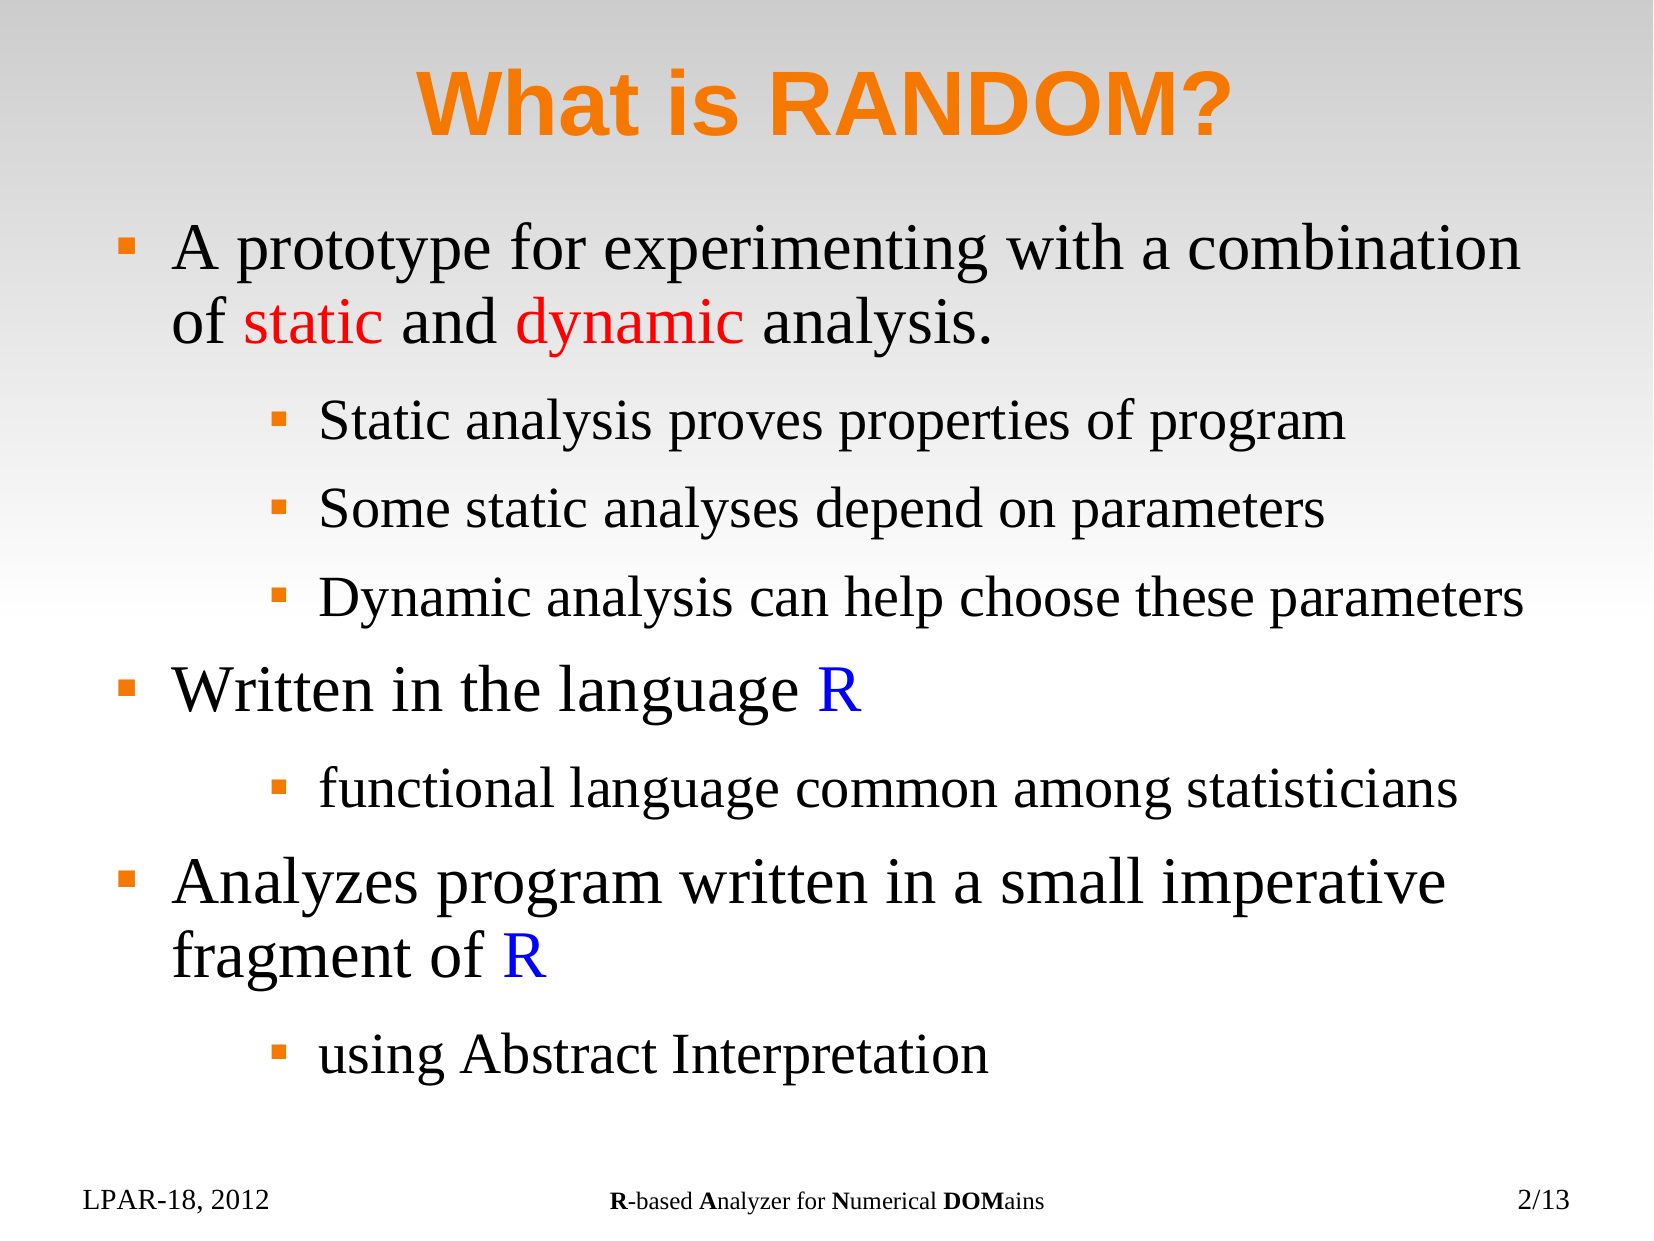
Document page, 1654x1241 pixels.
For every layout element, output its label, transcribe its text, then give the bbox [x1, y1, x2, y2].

list A prototype for experimenting with a combination of static and dynamic analysis. Static analysis proves properties of program Some static analyses depend on parameters Dynamic analysis can help choose these parameters Written in the language R functional language common among statisticians Analyzes program written in a small imperative fragment of R using Abstract Interpretation [82, 210, 1571, 1109]
title What is RANDOM? [82, 49, 1571, 158]
